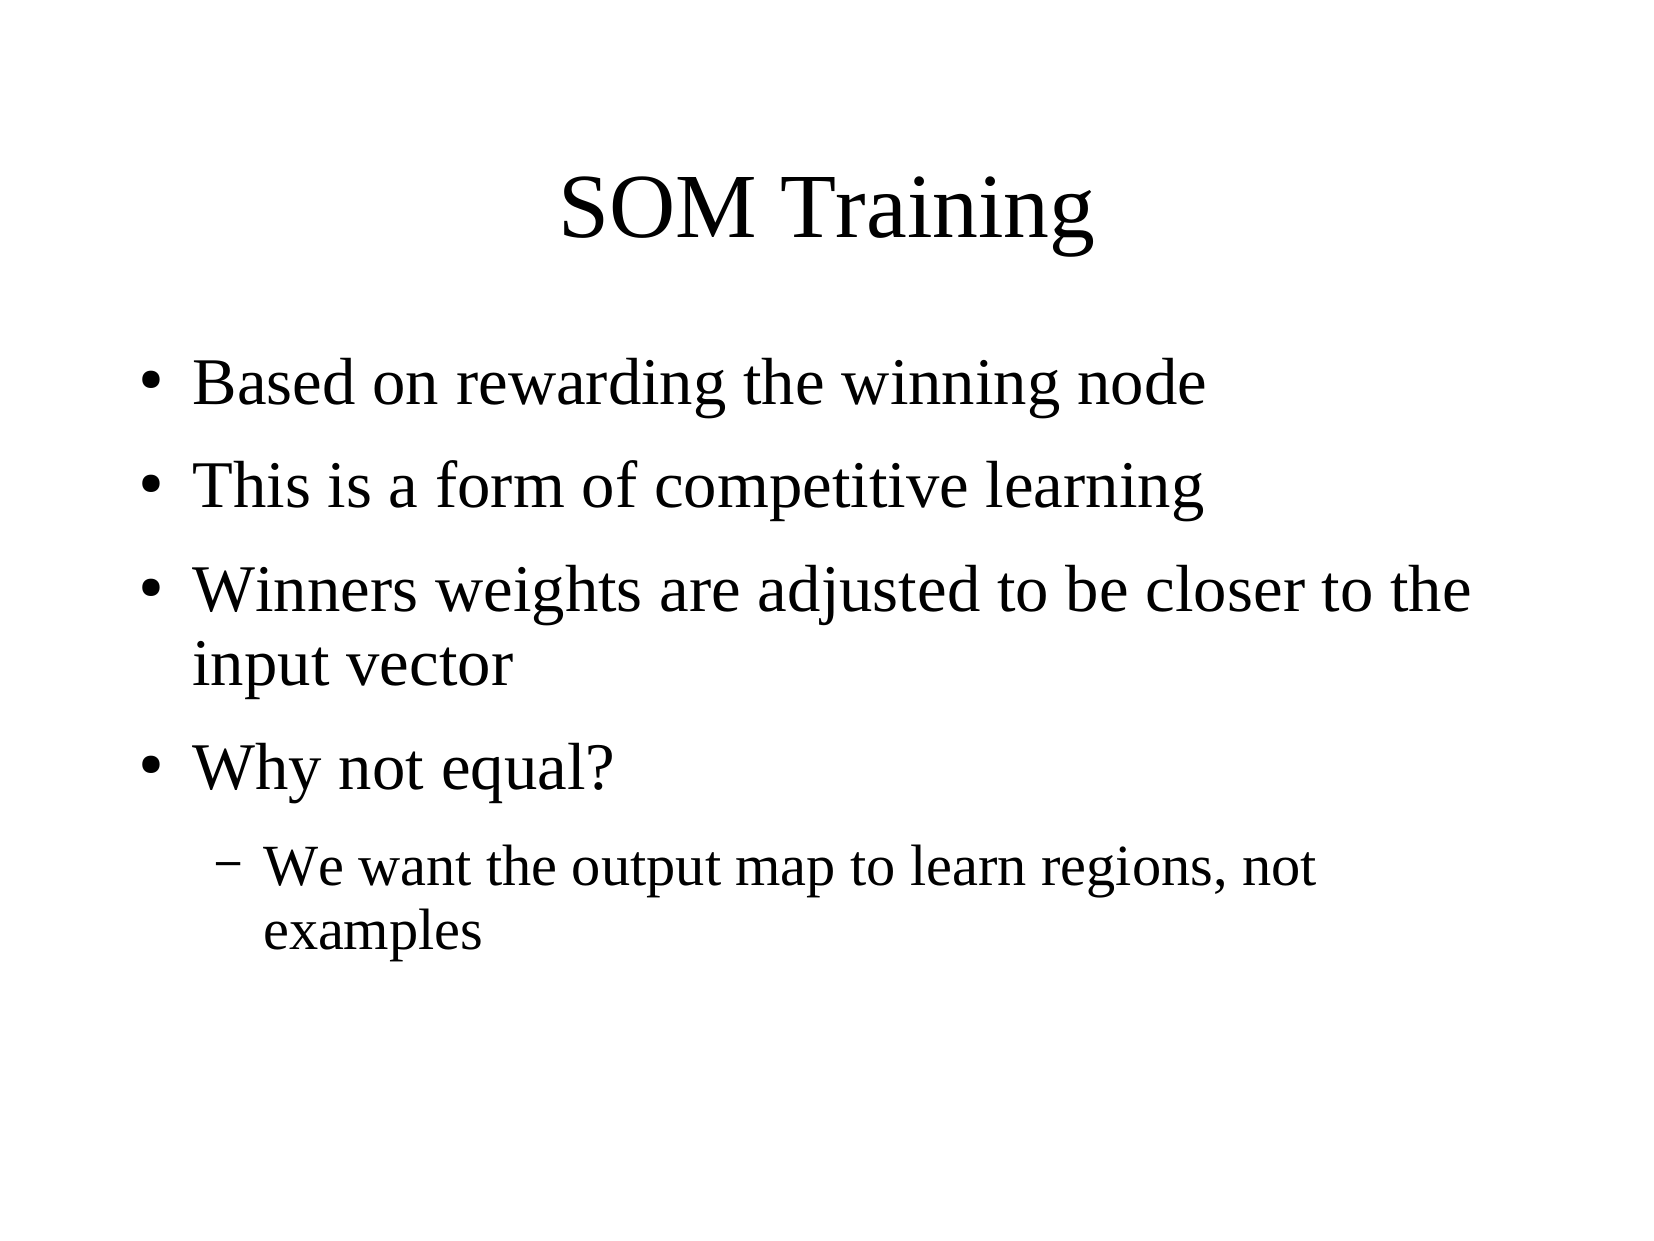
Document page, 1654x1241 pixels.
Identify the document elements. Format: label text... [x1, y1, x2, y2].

title SOM Training [121, 102, 1534, 311]
list Based on rewarding the winning node This is a form of competitive learning Winners weights are adjusted to be closer to the input vector Why not equal? We want the output map to learn regions, not examples [121, 344, 1534, 1127]
